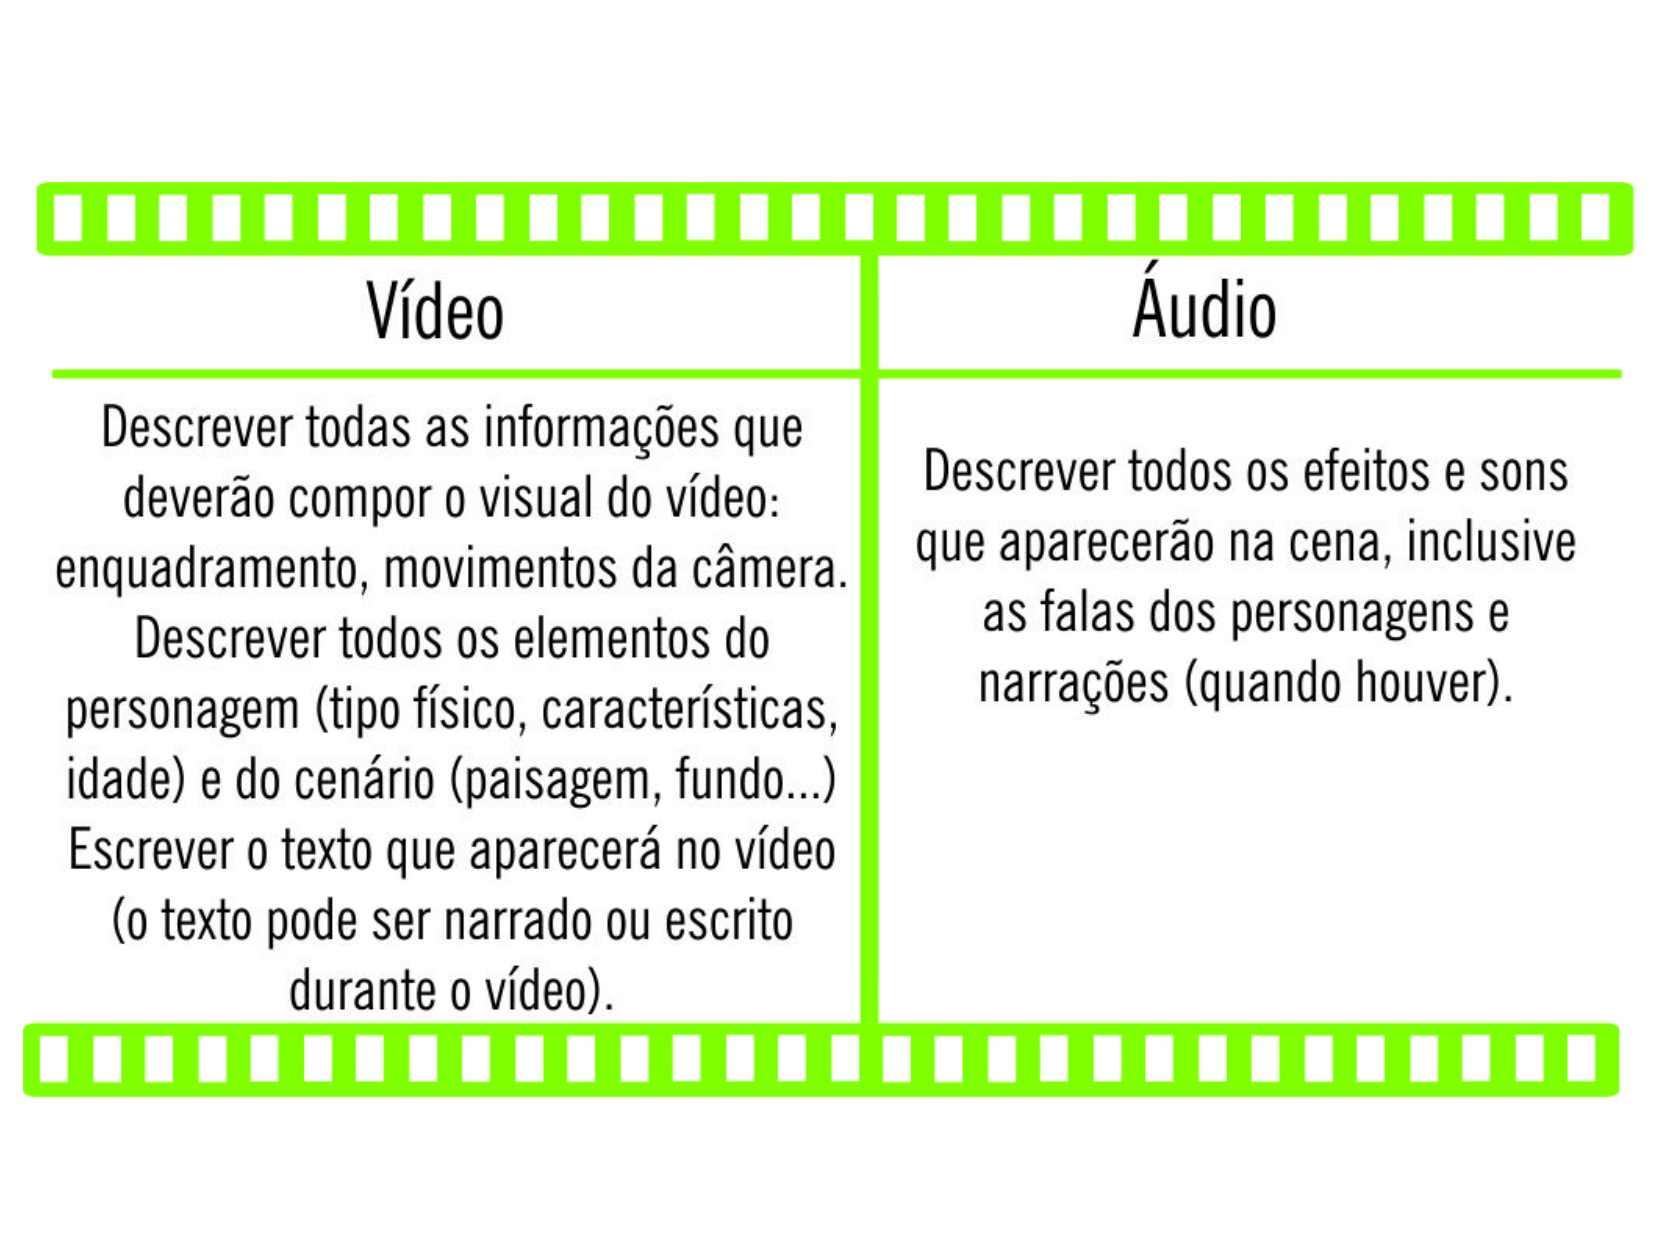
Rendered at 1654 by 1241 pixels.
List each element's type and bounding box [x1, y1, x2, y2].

picture [23, 182, 1635, 1099]
